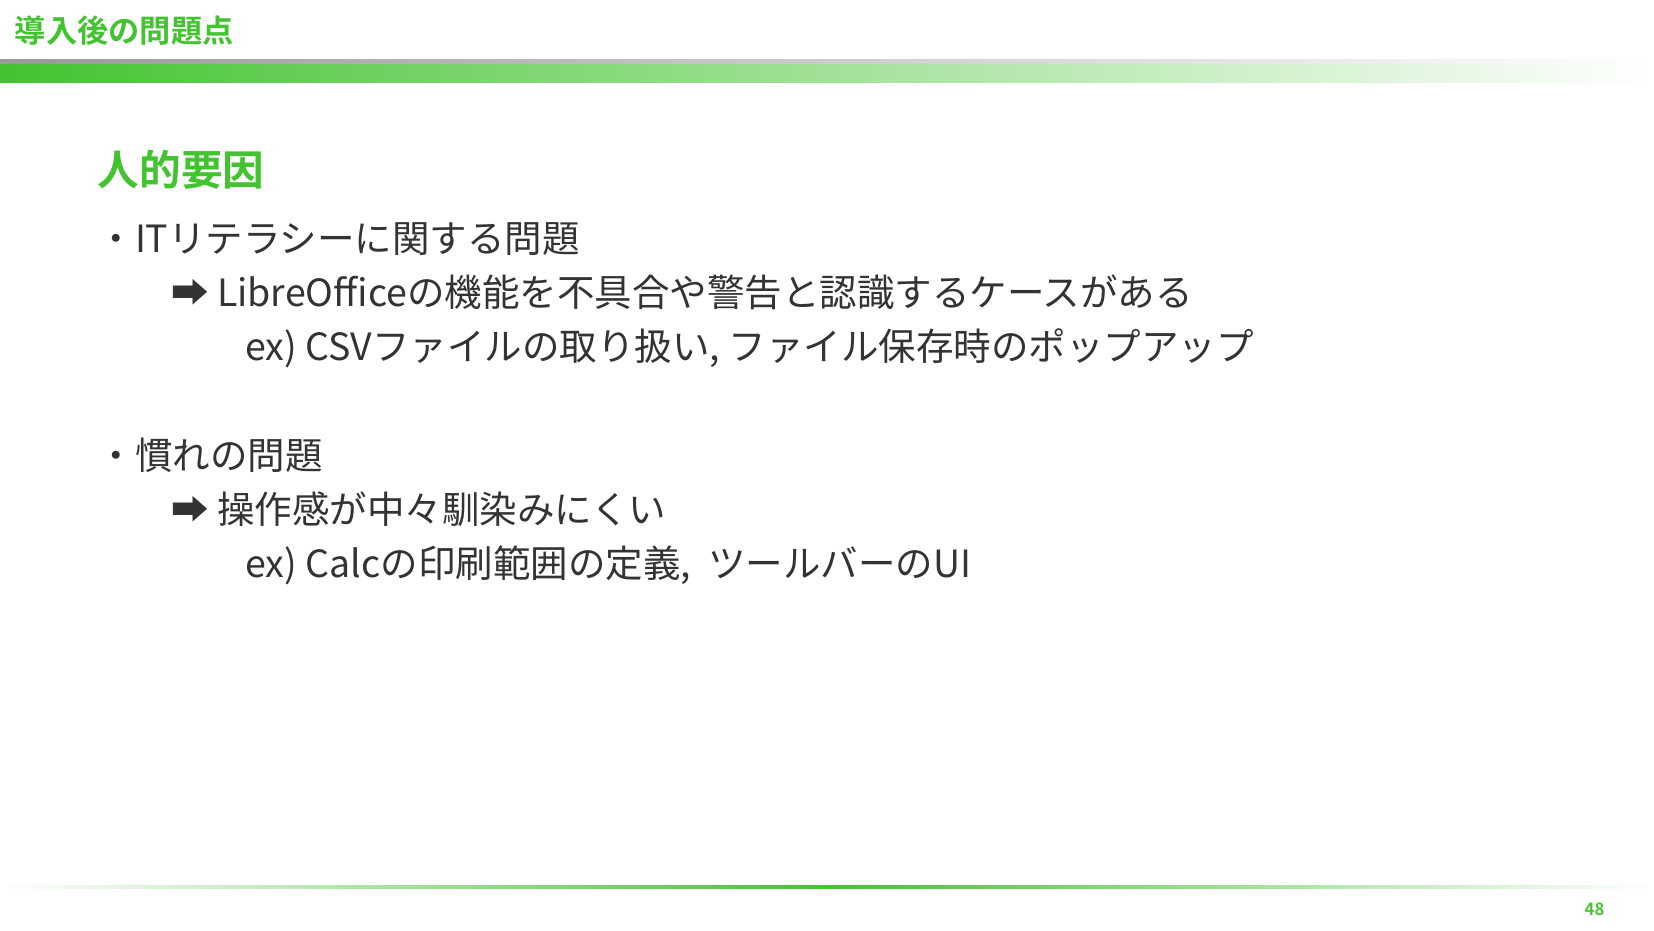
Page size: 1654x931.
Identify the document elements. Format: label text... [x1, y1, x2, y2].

text_box [0, 59, 1654, 83]
text_box 導入後の問題点 [0, 0, 1376, 59]
text_box [0, 885, 1654, 889]
text_box <番号> [1535, 888, 1654, 928]
text_box 人的要因 ・ITリテラシーに関する問題 ➡ LibreOfficeの機能を不具合や警告と認識するケースがある ex) CSVファイルの取り扱い, ファイル保存時のポップアップ ・慣れの問題 ➡ 操作感が中々馴染みにくい ex) Calcの印刷範囲の定義, ツールバーのUI [82, 129, 1595, 839]
